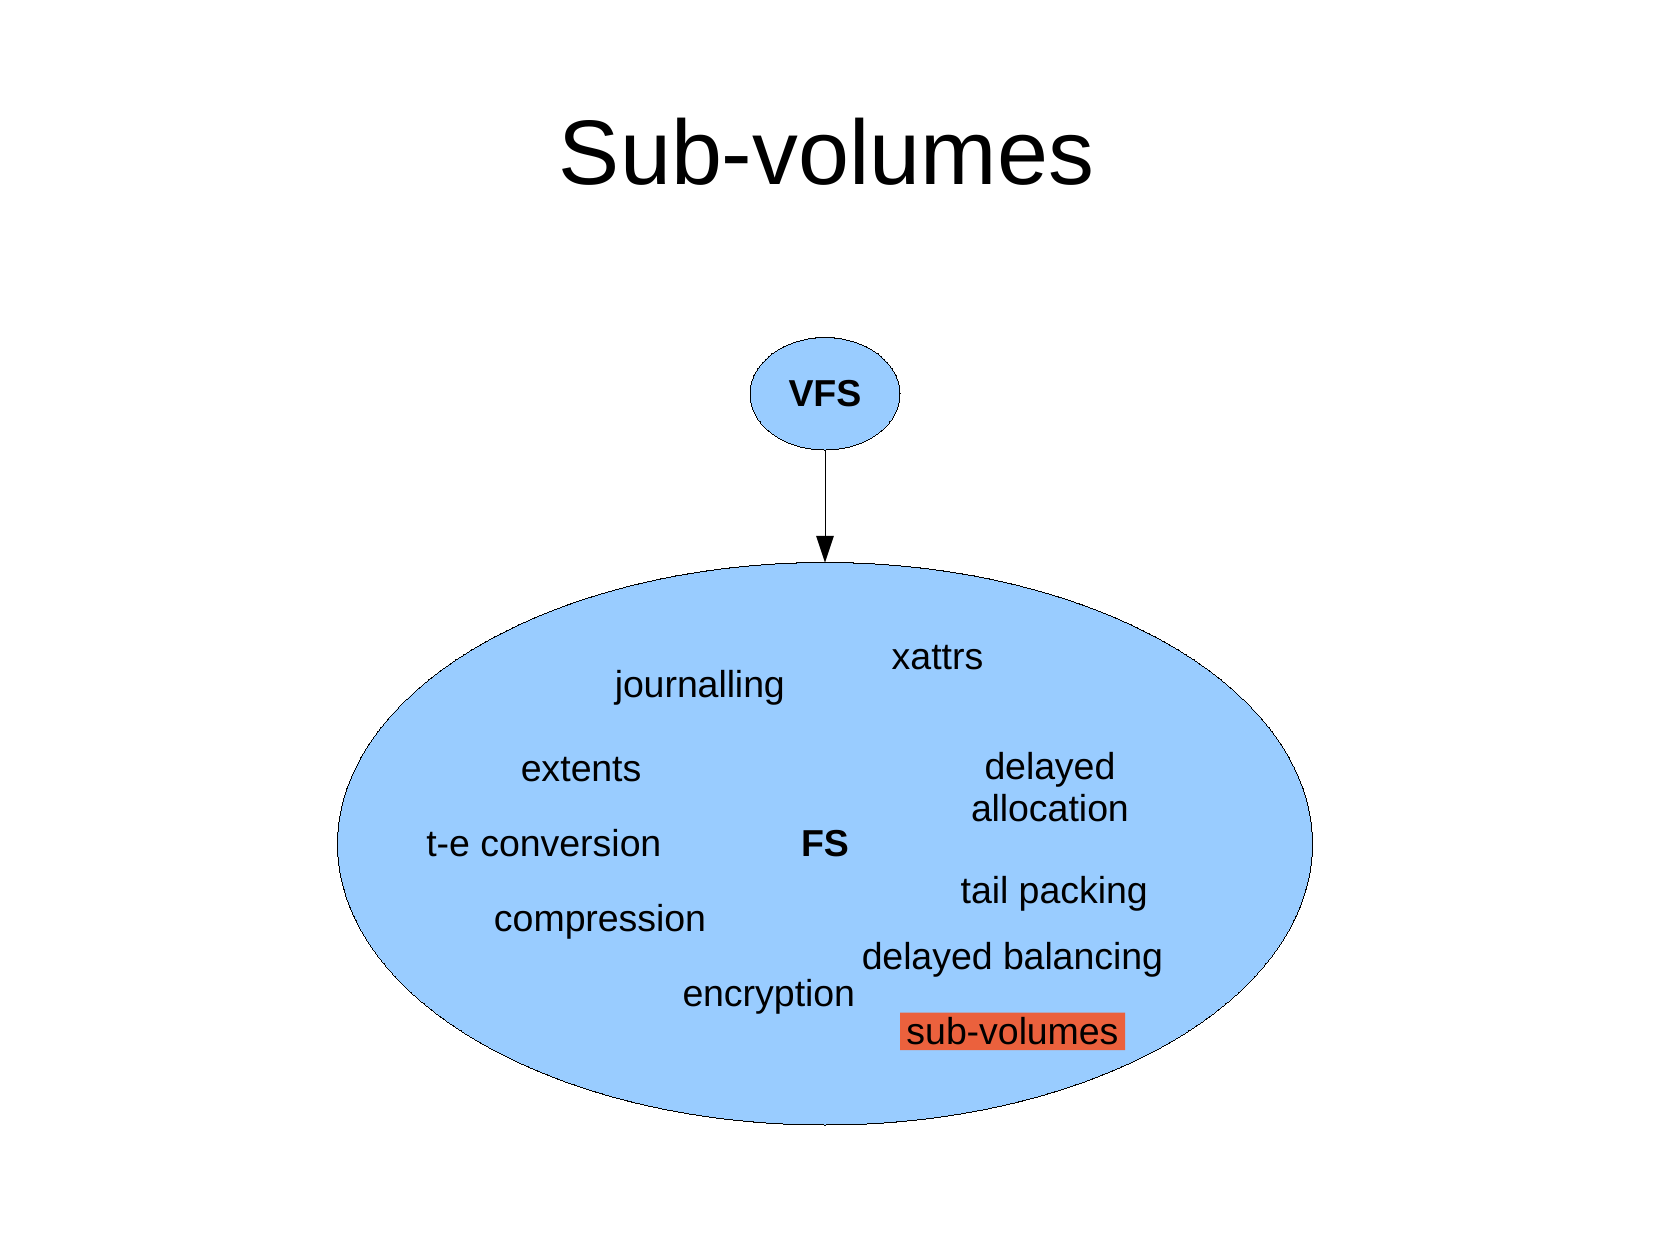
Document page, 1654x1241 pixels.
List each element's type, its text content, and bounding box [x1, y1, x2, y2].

text_box sub-volumes [900, 1012, 1126, 1051]
text_box journalling [600, 655, 800, 713]
text_box FS [337, 562, 1313, 1126]
text_box tail packing [945, 862, 1163, 920]
text_box compression [487, 900, 713, 938]
text_box encryption [637, 975, 901, 1013]
text_box extents [525, 750, 638, 788]
text_box xattrs [900, 637, 976, 676]
text_box t-e conversion [450, 825, 638, 863]
title Sub-volumes [82, 49, 1571, 257]
text_box delayed balancing [862, 937, 1163, 976]
text_box VFS [750, 337, 901, 451]
text_box delayed allocation [975, 750, 1126, 826]
